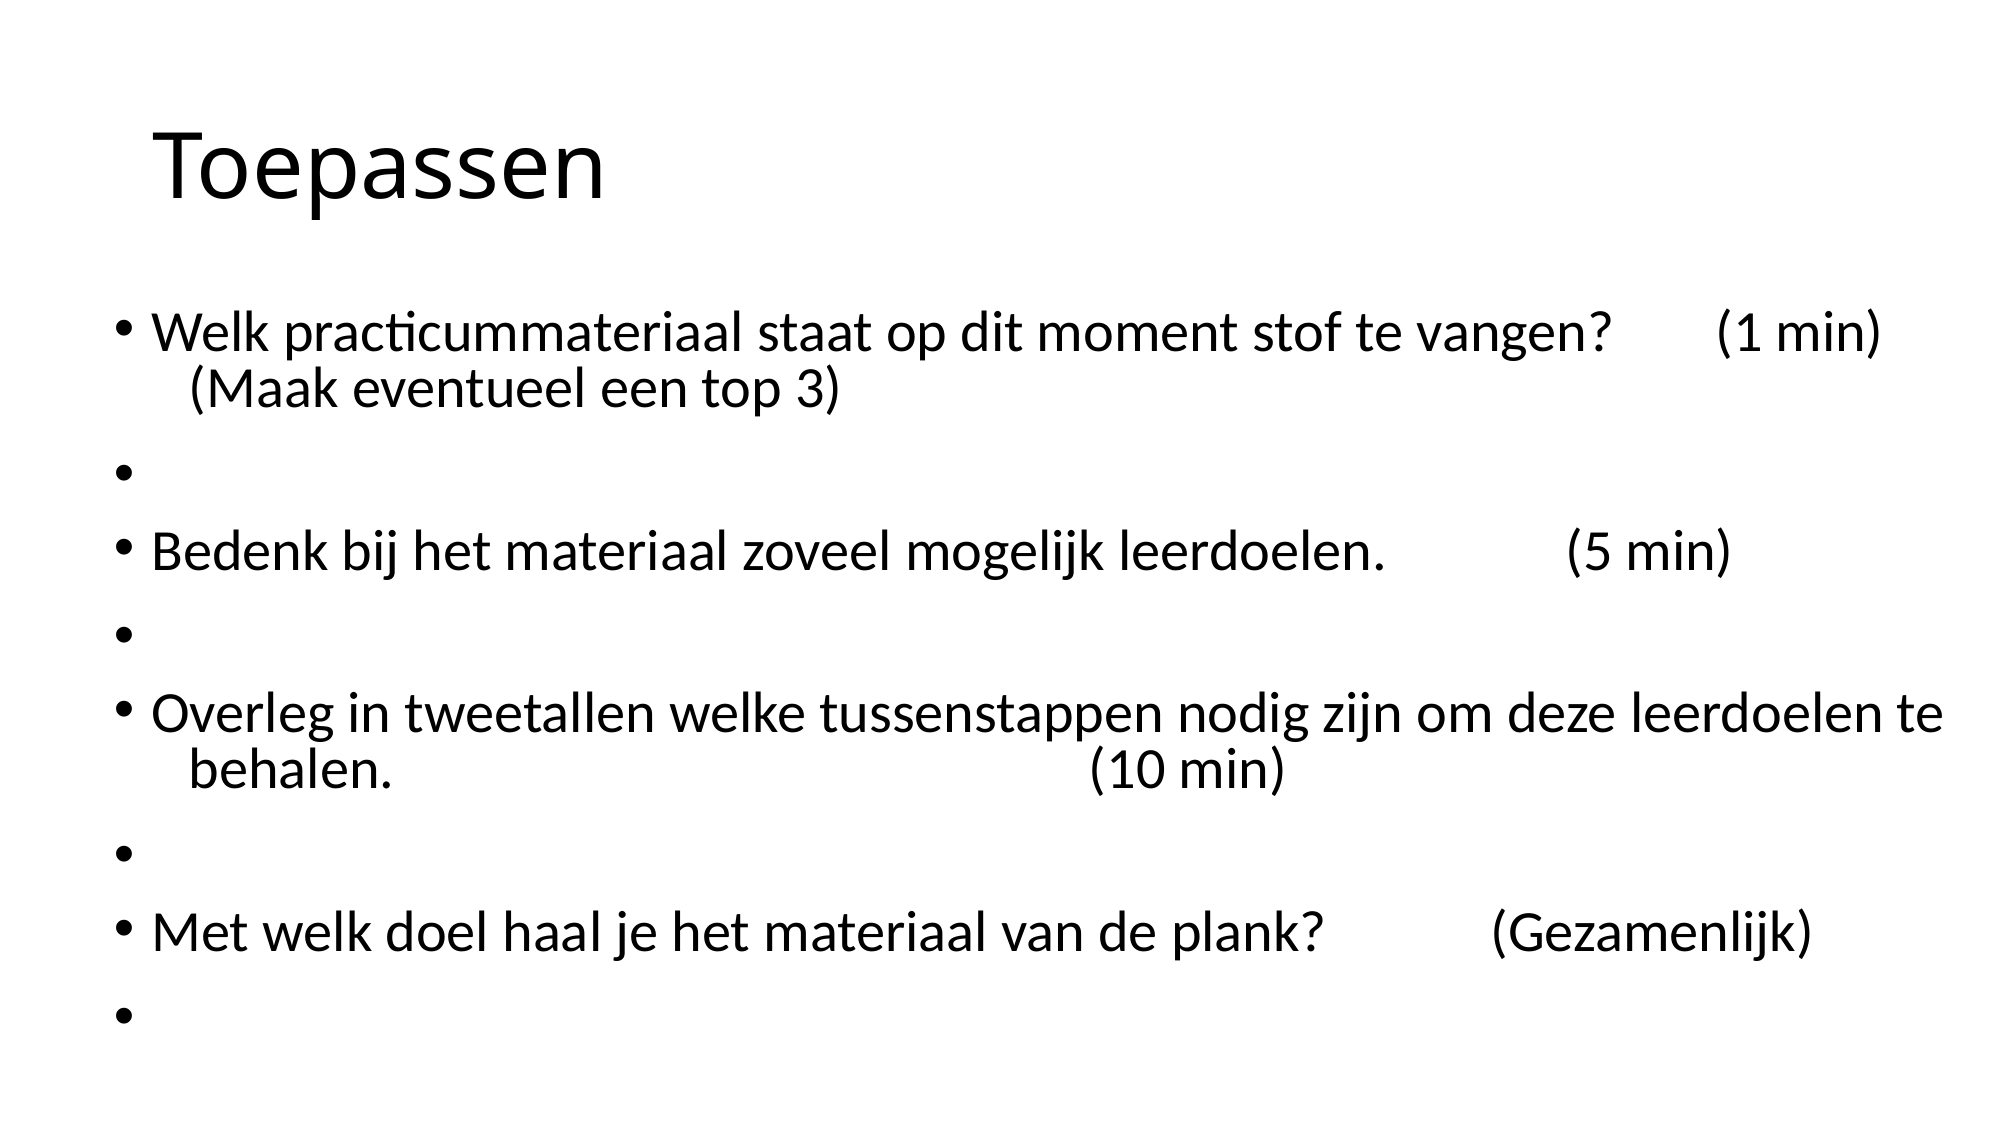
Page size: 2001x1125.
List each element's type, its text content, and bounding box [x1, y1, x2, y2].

list Welk practicummateriaal staat op dit moment stof te vangen? (1 min) (Maak eventueel een top 3) Bedenk bij het materiaal zoveel mogelijk leerdoelen. (5 min) Overleg in tweetallen welke tussenstappen nodig zijn om deze leerdoelen te behalen. (10 min) Met welk doel haal je het materiaal van de plank? (Gezamenlijk) [99, 299, 2000, 1014]
title Toepassen [137, 59, 1863, 278]
